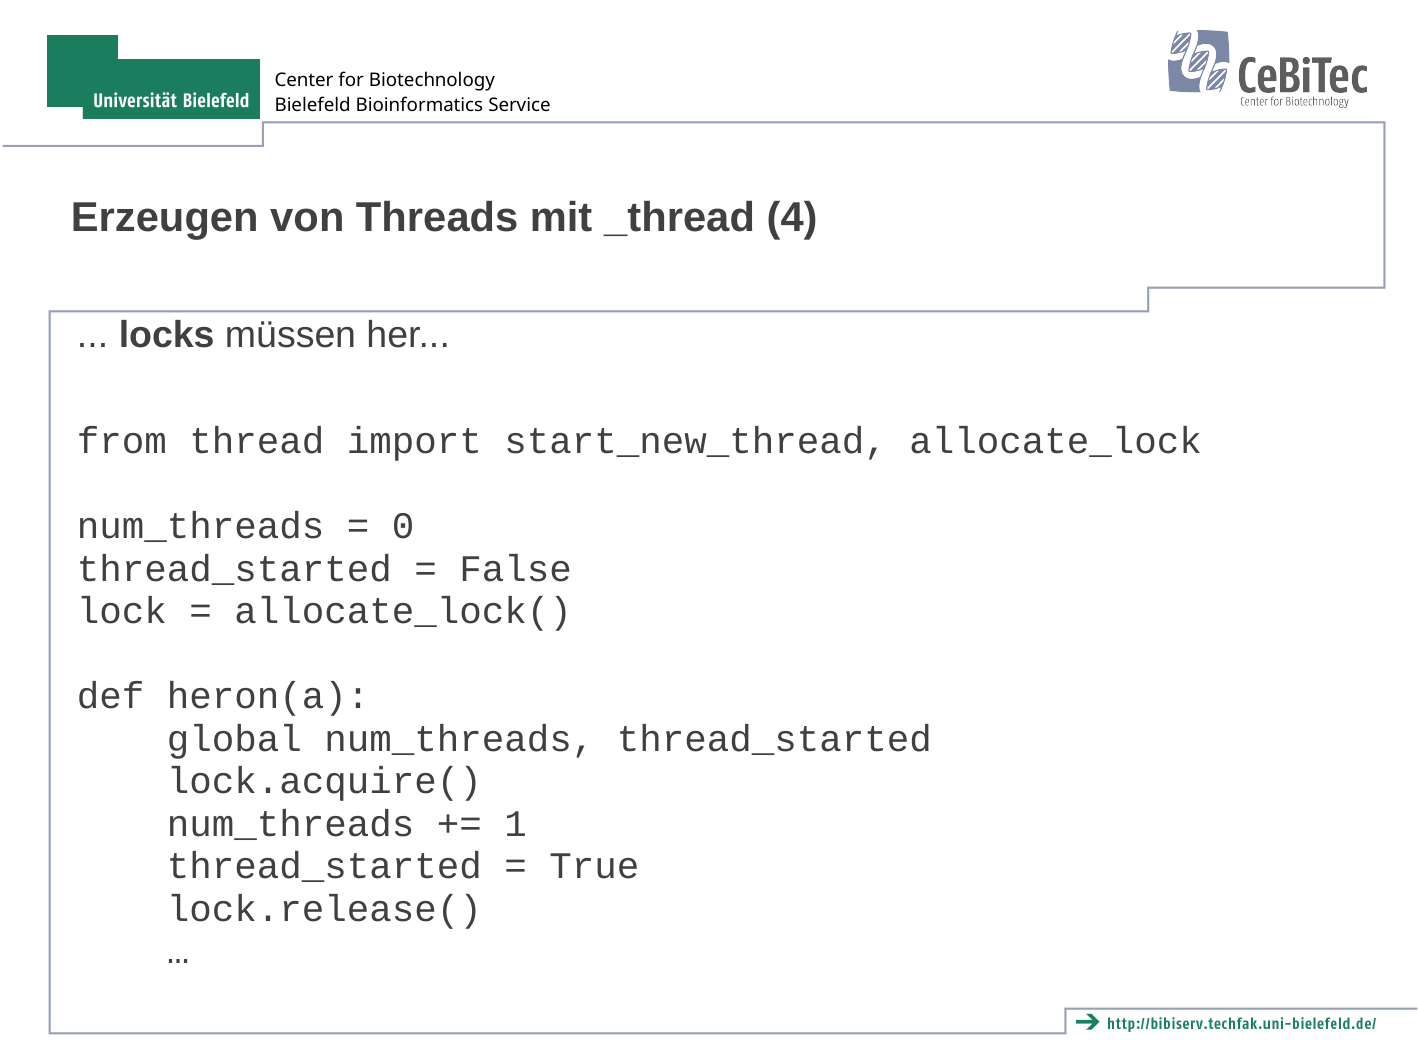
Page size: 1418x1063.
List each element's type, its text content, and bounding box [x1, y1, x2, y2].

picture [2, 3, 1418, 1063]
list ... locks müssen her... from thread import start_new_thread, allocate_lock num_threads = 0 thread_started = False lock = allocate_lock() def heron(a): global num_threads, thread_started lock.acquire() num_threads += 1 thread_started = True lock.release() … [76, 312, 1418, 989]
title Erzeugen von Threads mit _thread (4) [70, 159, 1359, 275]
